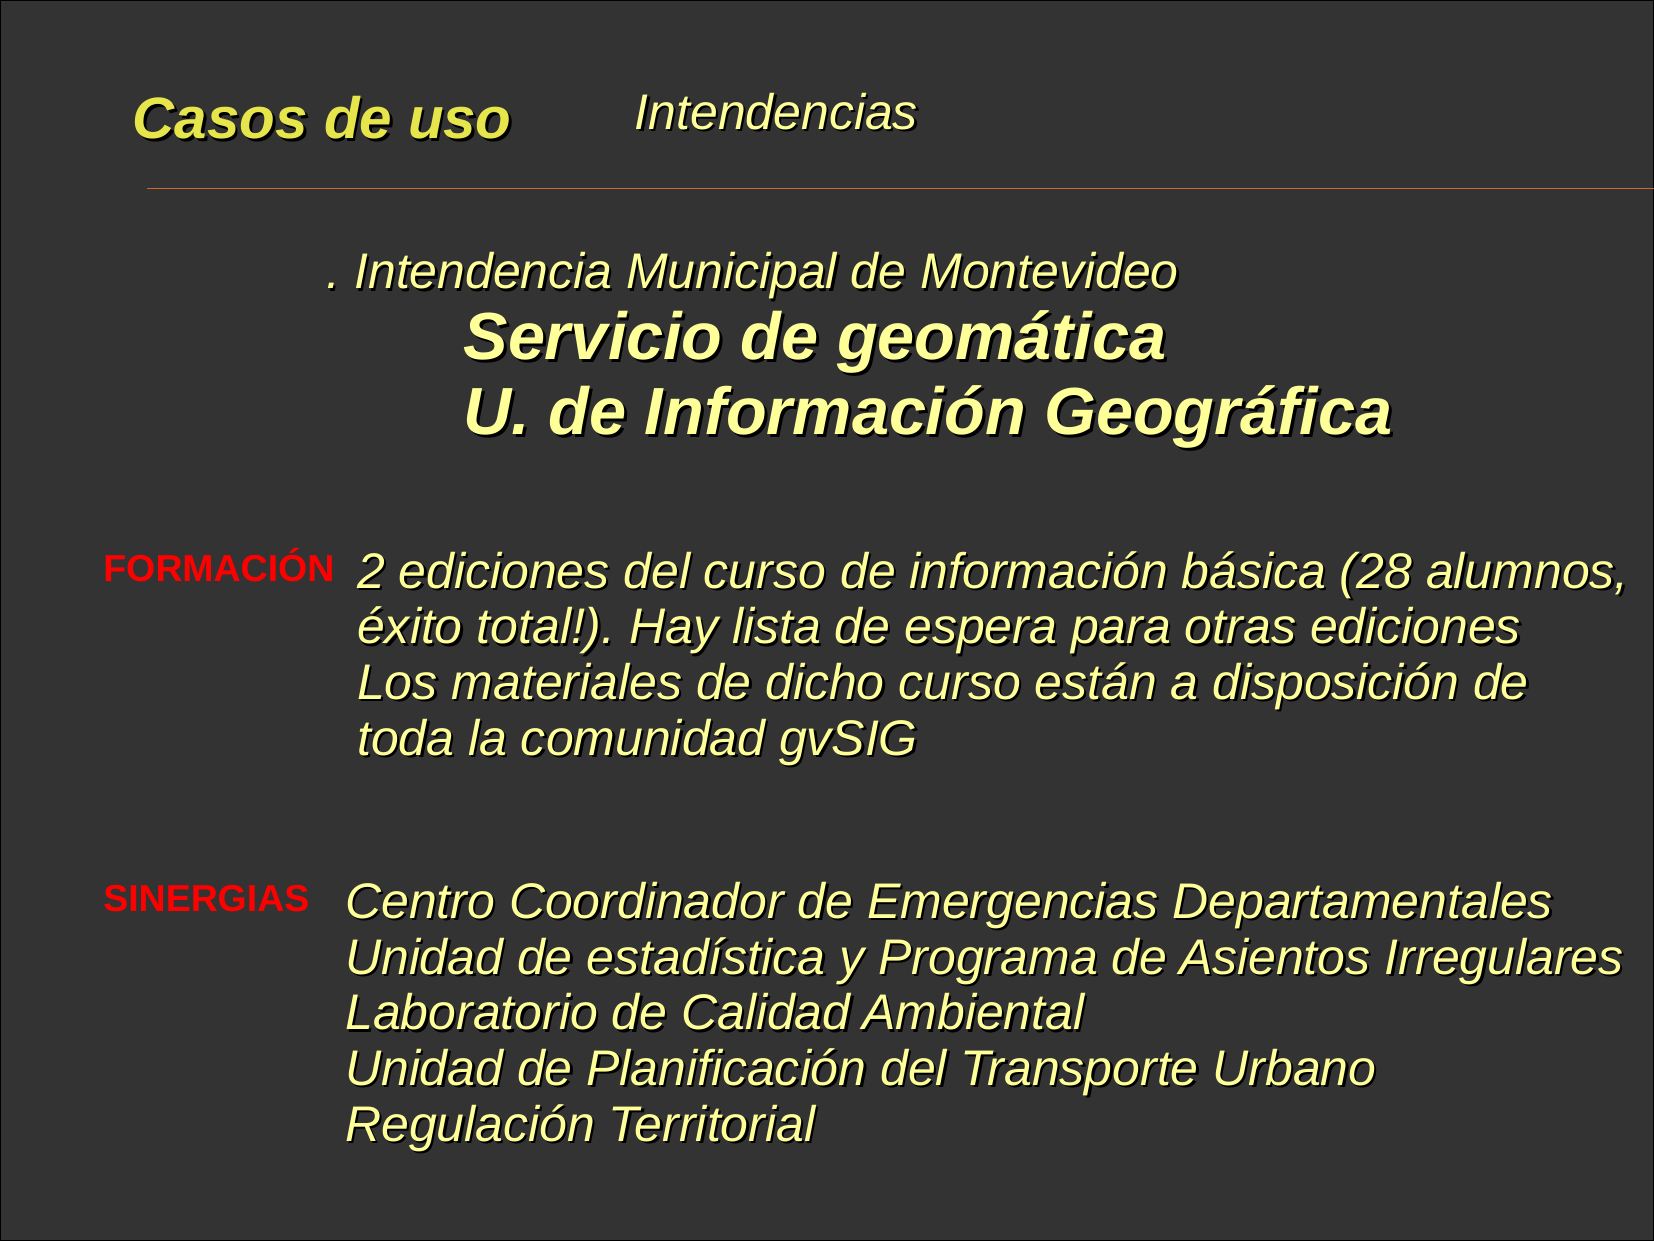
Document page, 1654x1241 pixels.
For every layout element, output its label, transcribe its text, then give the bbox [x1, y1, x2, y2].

text_box SINERGIAS [88, 870, 330, 928]
text_box [0, 0, 1654, 1241]
text_box FORMACIÓN [88, 539, 342, 597]
text_box Casos de uso [118, 78, 1536, 169]
text_box 2 ediciones del curso de información básica (28 alumnos, éxito total!). Hay lista de espera para otras ediciones Los materiales de dicho curso están a disposición de toda la comunidad gvSIG [342, 535, 1648, 774]
text_box . Intendencia Municipal de Montevideo Servicio de geomática U. de Información Geográfica [301, 236, 1447, 457]
text_box Intendencias [619, 77, 1182, 148]
text_box Centro Coordinador de Emergencias Departamentales Unidad de estadística y Programa de Asientos Irregulares Laboratorio de Calidad Ambiental Unidad de Planificación del Transporte Urbano Regulación Territorial [330, 865, 1648, 1160]
